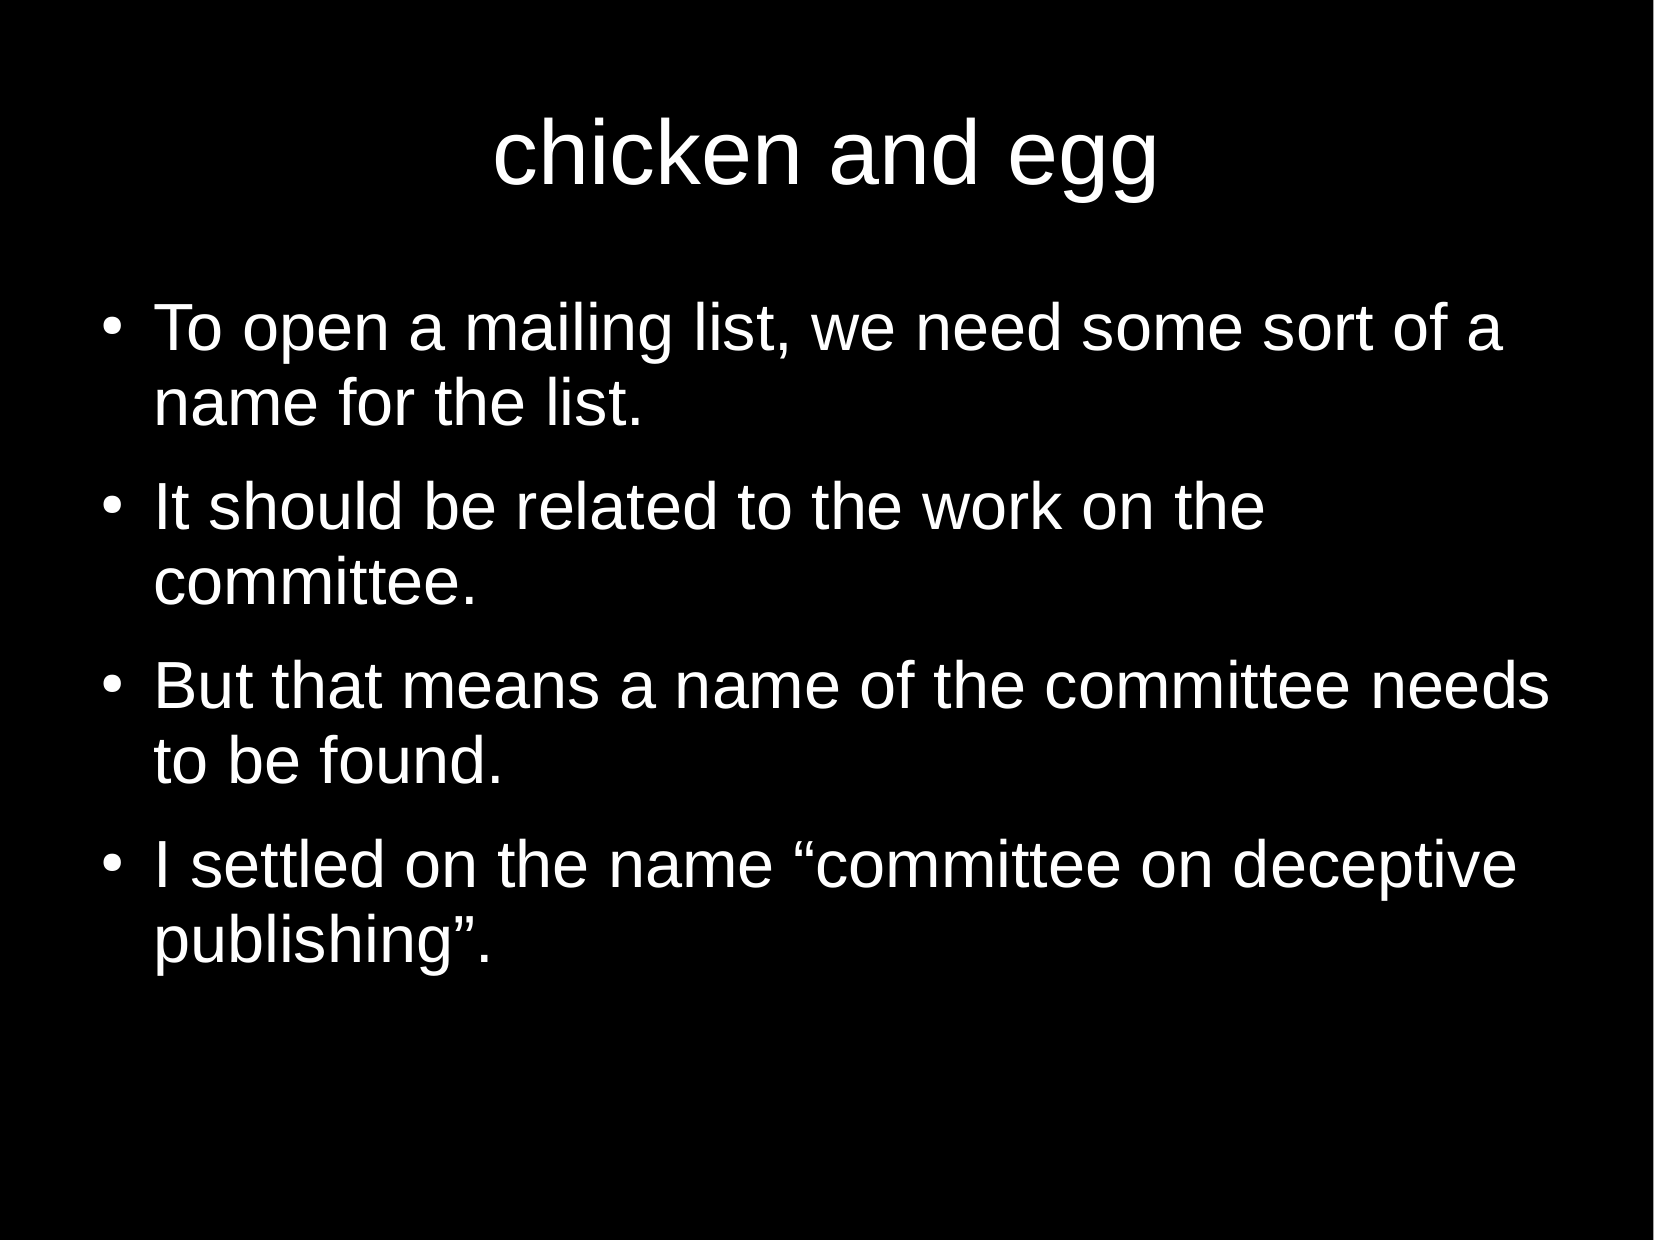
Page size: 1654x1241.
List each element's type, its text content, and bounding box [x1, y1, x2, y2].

title chicken and egg [82, 49, 1571, 257]
list To open a mailing list, we need some sort of a name for the list. It should be related to the work on the committee. But that means a name of the committee needs to be found. I settled on the name “committee on deceptive publishing”. [82, 290, 1571, 1010]
